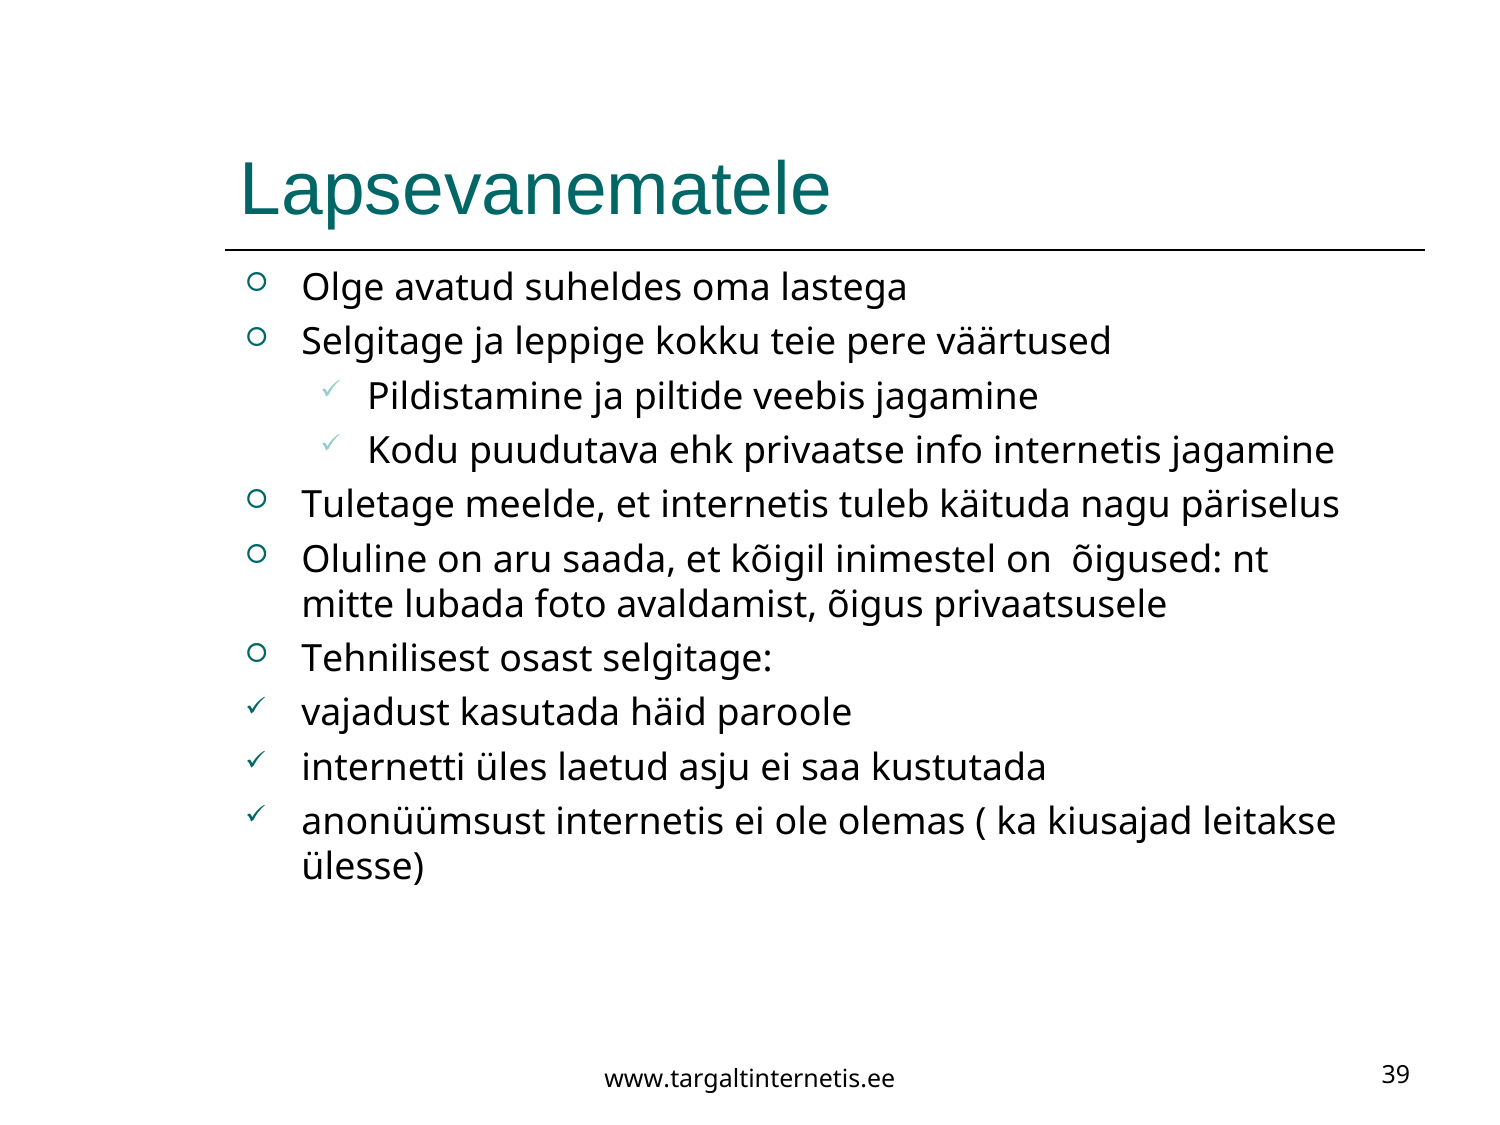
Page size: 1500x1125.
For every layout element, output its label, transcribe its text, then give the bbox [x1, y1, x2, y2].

text_box www.targaltinternetis.ee [512, 1025, 988, 1101]
list Olge avatud suheldes oma lastega Selgitage ja leppige kokku teie pere väärtused Pildistamine ja piltide veebis jagamine Kodu puudutava ehk privaatse info internetis jagamine Tuletage meelde, et internetis tuleb käituda nagu päriselus Oluline on aru saada, et kõigil inimestel on õigused: nt mitte lubada foto avaldamist, õigus privaatsusele Tehnilisest osast selgitage: vajadust kasutada häid paroole internetti üles laetud asju ei saa kustutada anonüümsust internetis ei ole olemas ( ka kiusajad leitakse ülesse) [230, 255, 1358, 1039]
title Lapsevanematele [224, 49, 1425, 237]
text_box <number> [1074, 1025, 1426, 1101]
